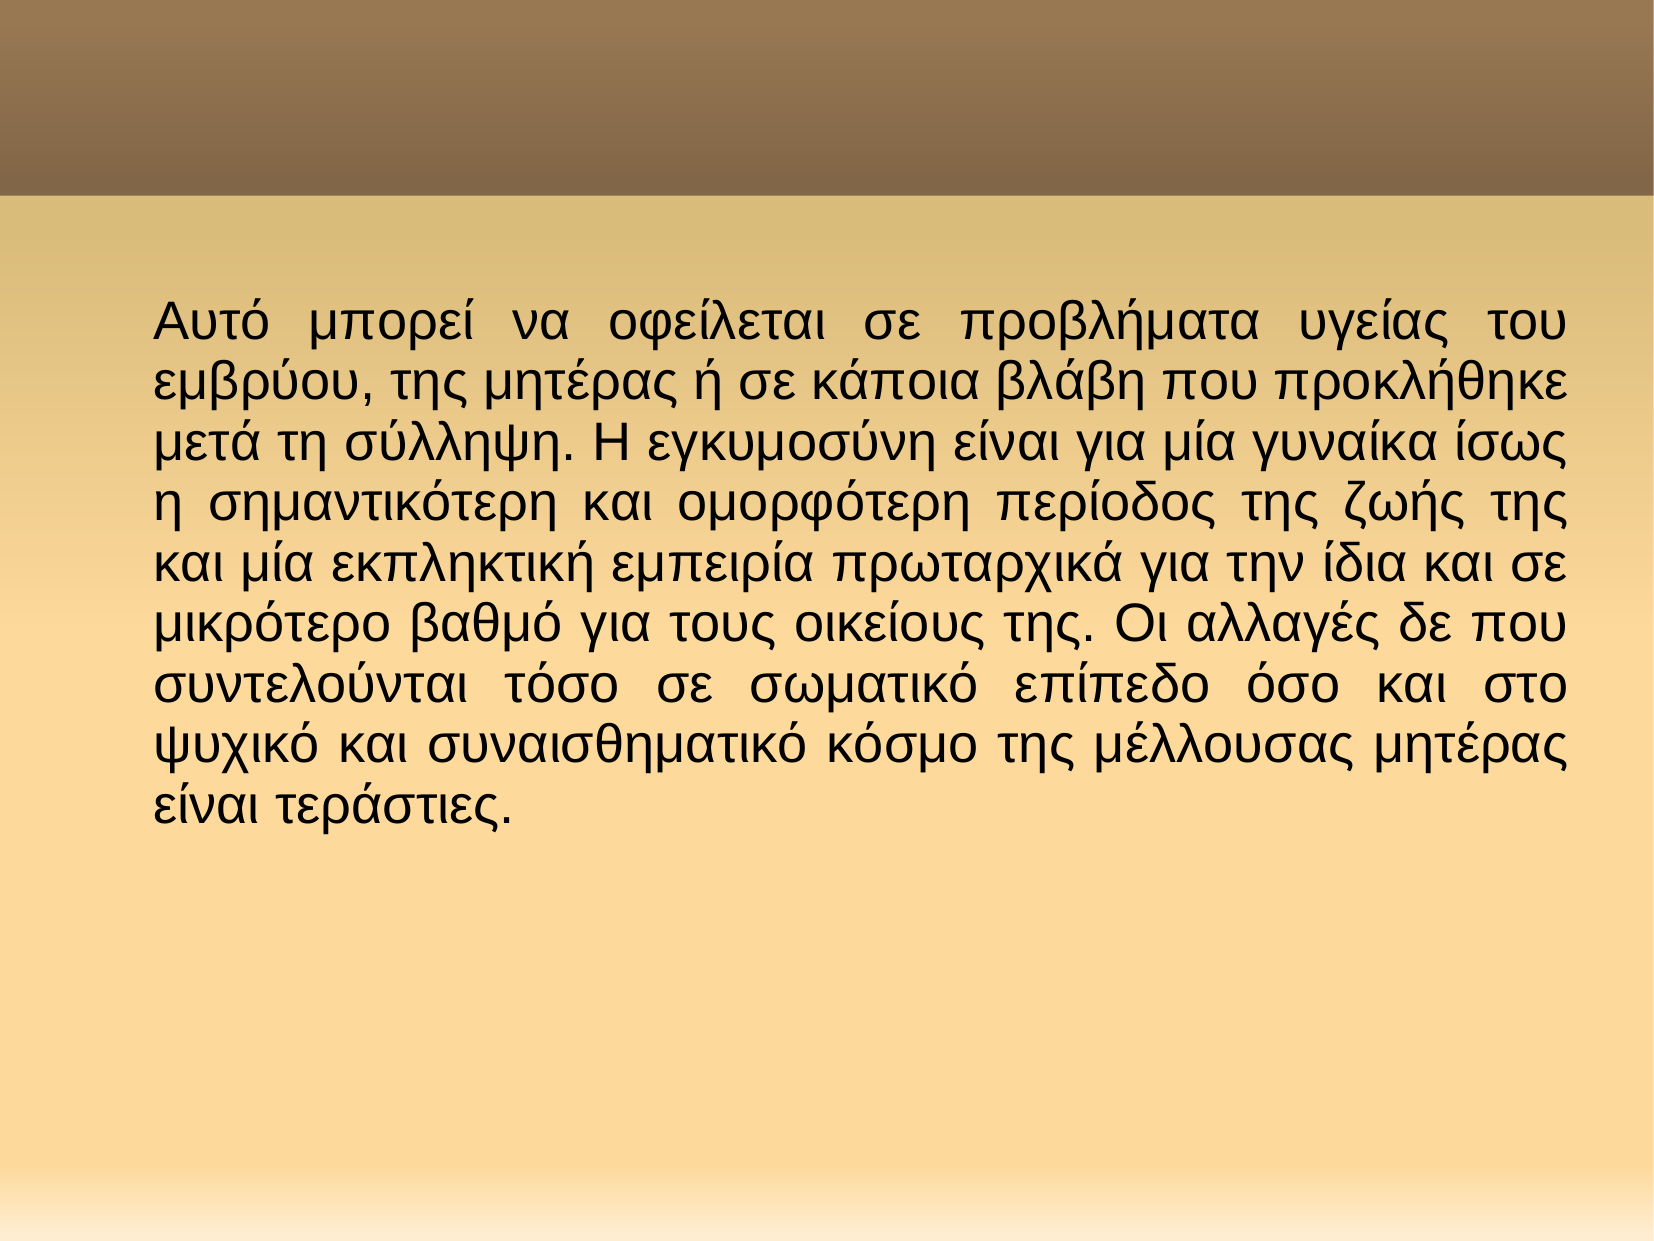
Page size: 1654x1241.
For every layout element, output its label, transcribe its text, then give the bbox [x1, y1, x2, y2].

list Αυτό μπορεί να οφείλεται σε προβλήματα υγείας του εμβρύου, της μητέρας ή σε κάποια βλάβη που προκλήθηκε μετά τη σύλληψη. Η εγκυμοσύνη είναι για μία γυναίκα ίσως η σημαντικότερη και ομορφότερη περίοδος της ζωής της και μία εκπληκτική εμπειρία πρωταρχικά για την ίδια και σε μικρότερο βαθμό για τους οικείους της. Οι αλλαγές δε που συντελούνται τόσο σε σωματικό επίπεδο όσο και στο ψυχικό και συναισθηματικό κόσμο της μέλλουσας μητέρας είναι τεράστιες. [82, 290, 1571, 1109]
picture [0, 0, 1654, 1241]
